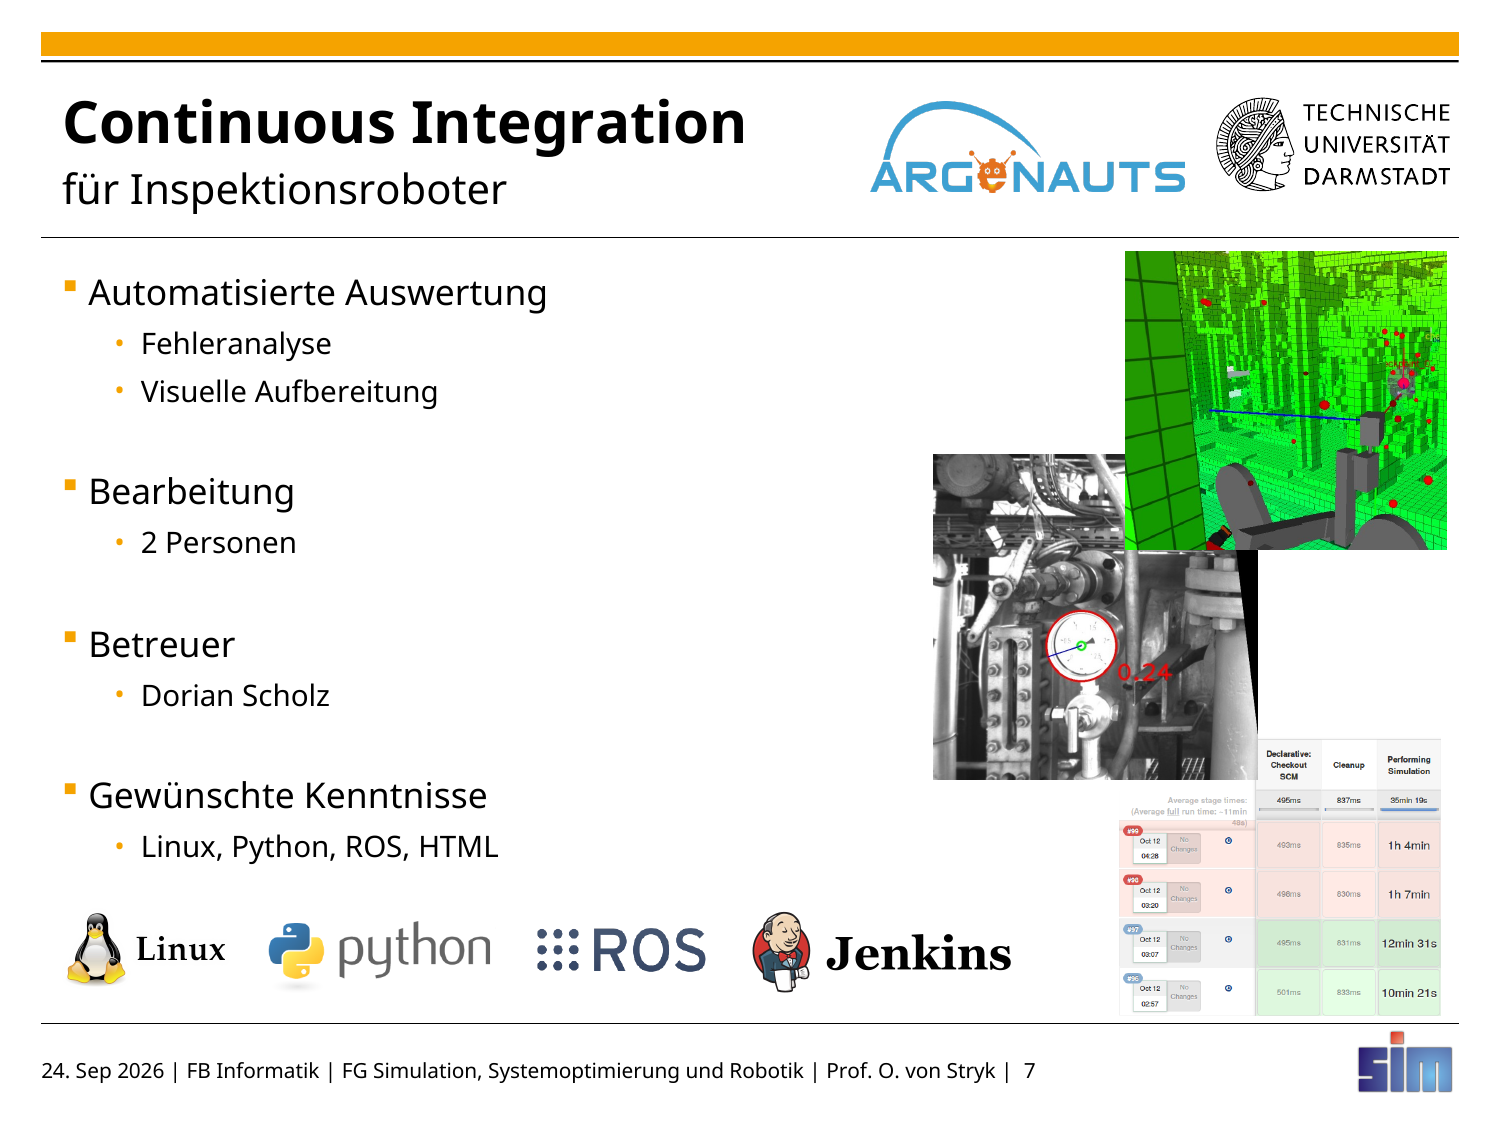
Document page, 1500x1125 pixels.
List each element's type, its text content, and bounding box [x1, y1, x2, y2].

list Automatisierte Auswertung Fehleranalyse Visuelle Aufbereitung Bearbeitung 2 Personen Betreuer Dorian Scholz Gewünschte Kenntnisse Linux, Python, ROS, HTML [47, 261, 926, 876]
picture [261, 906, 496, 1008]
picture [1357, 1030, 1453, 1093]
picture [870, 101, 1185, 193]
picture [933, 251, 1447, 1016]
picture [61, 907, 230, 991]
picture [750, 909, 1013, 995]
picture [535, 903, 707, 996]
title Continuous Integration für Inspektionsroboter [47, 80, 1152, 218]
